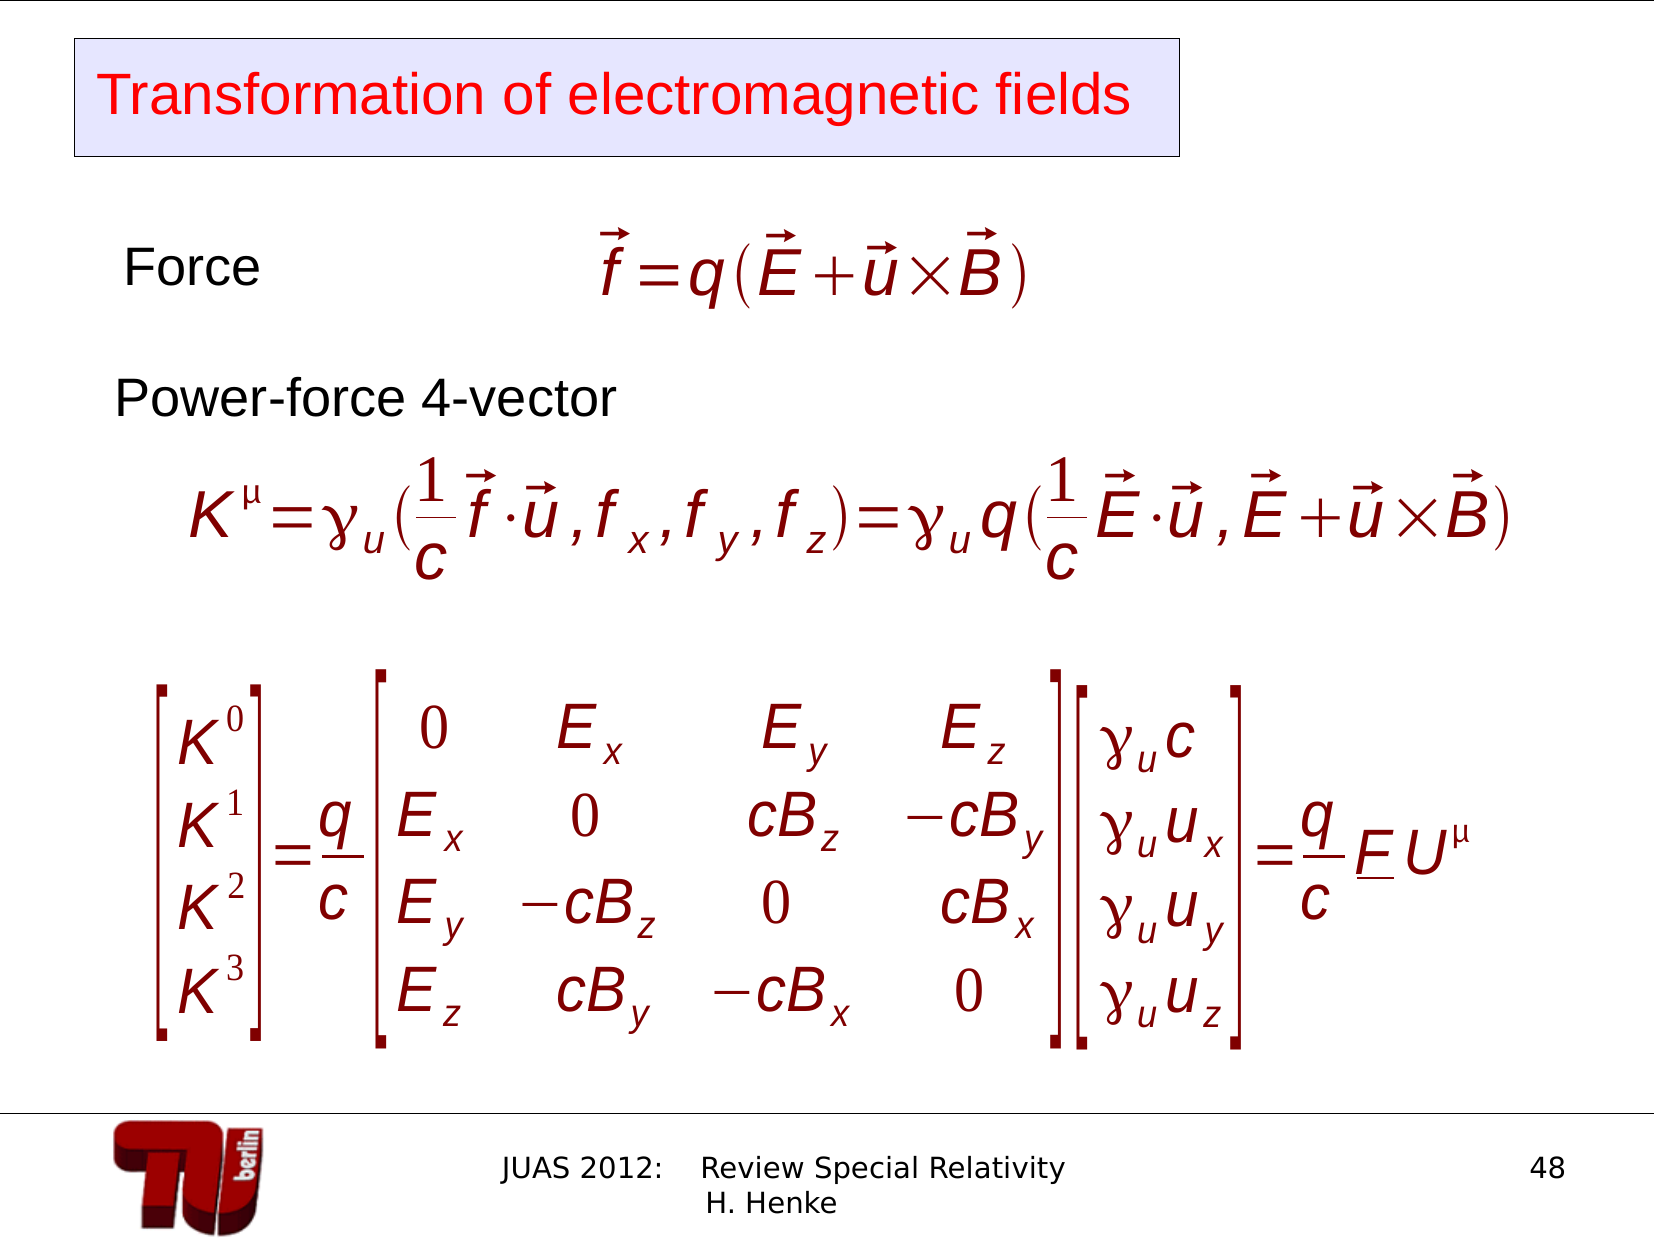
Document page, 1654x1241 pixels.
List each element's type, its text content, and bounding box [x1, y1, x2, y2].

text_box Power-force 4-vector [99, 360, 644, 436]
chart [181, 442, 1520, 594]
text_box Force [108, 228, 342, 305]
chart [146, 667, 1479, 1053]
text_box Transformation of electromagnetic fields [81, 54, 1189, 134]
picture [112, 1119, 265, 1238]
chart [590, 224, 1035, 313]
text_box [74, 38, 1180, 157]
